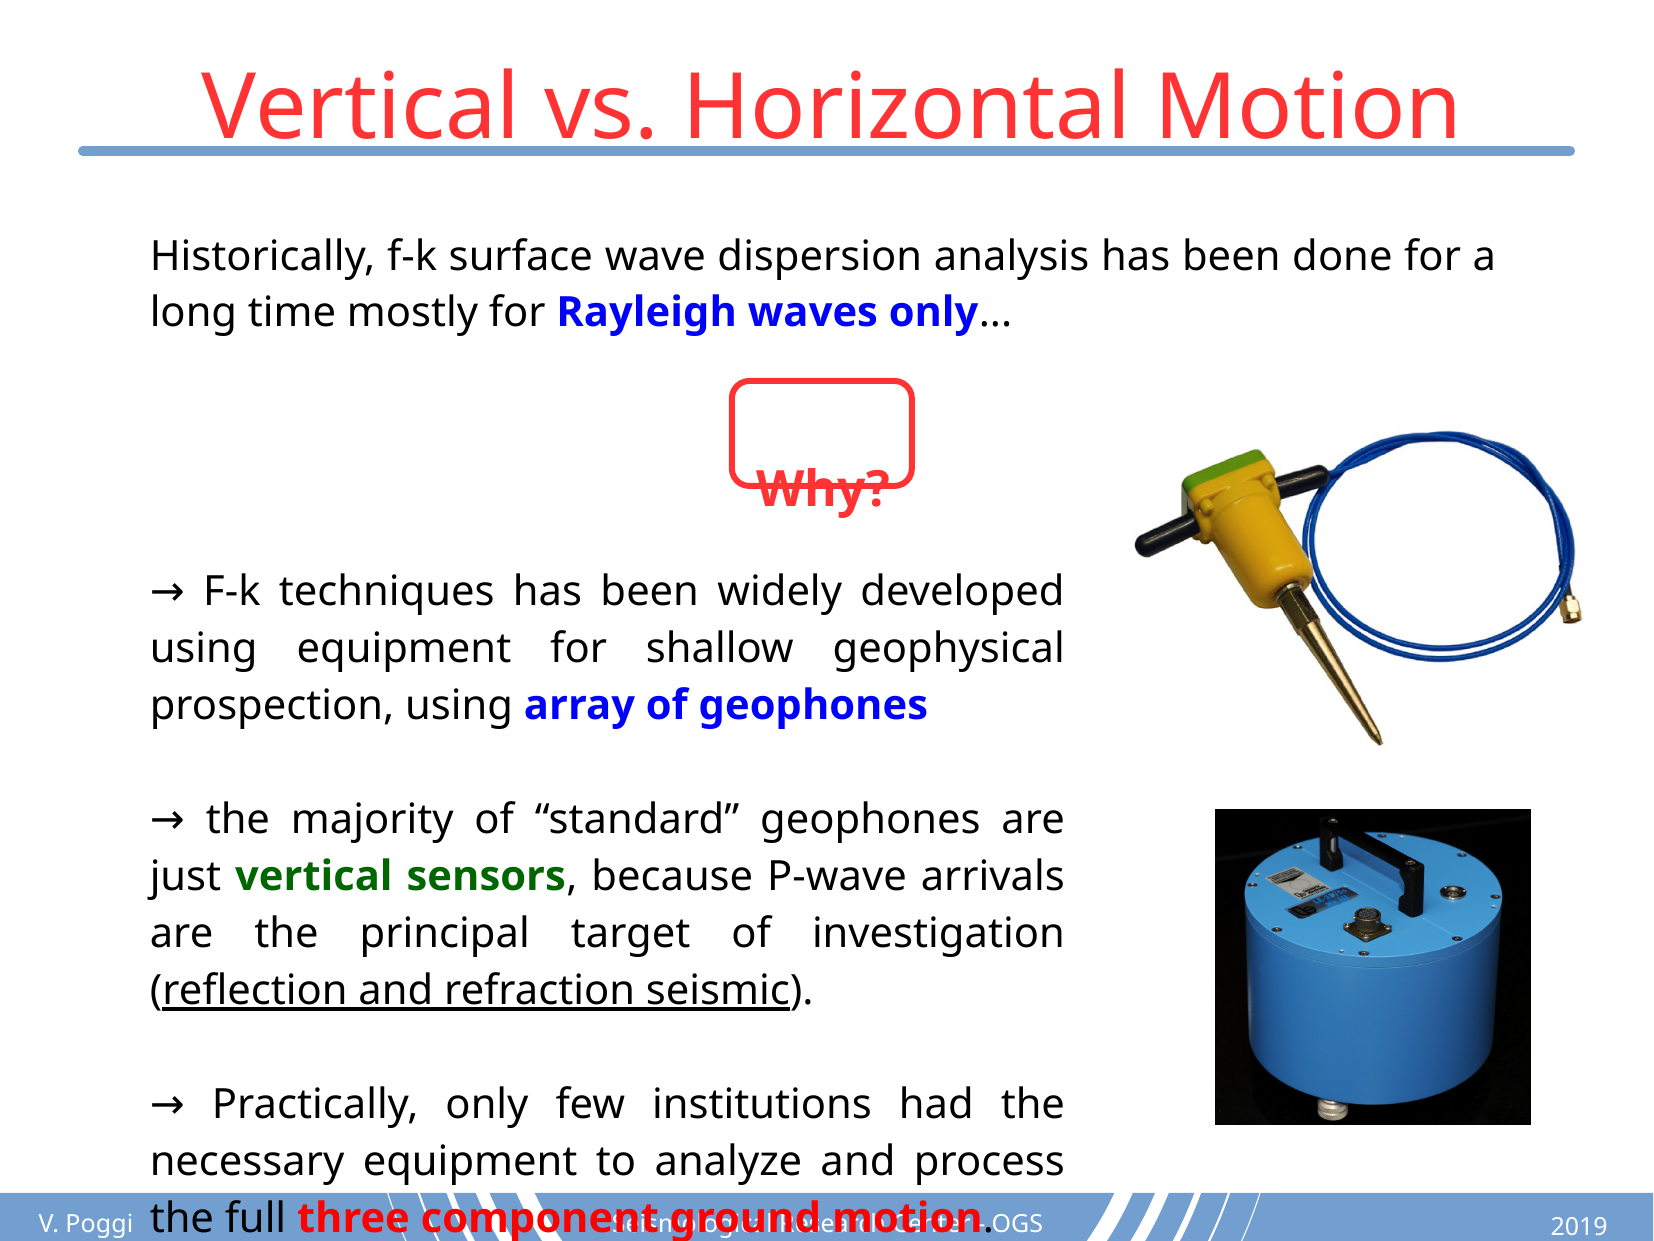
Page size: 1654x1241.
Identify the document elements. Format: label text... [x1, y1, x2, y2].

picture [1108, 328, 1621, 1126]
text_box Historically, f-k surface wave dispersion analysis has been done for a long time mostly for Rayleigh waves only... Why? [135, 217, 1512, 569]
text_box → F-k techniques has been widely developed using equipment for shallow geophysical prospection, using array of geophones → the majority of “standard” geophones are just vertical sensors, because P-wave arrivals are the principal target of investigation (reflection and refraction seismic). → Practically, only few institutions had the necessary equipment to analyze and process the full three component ground motion. [135, 553, 1081, 1127]
text_box Vertical vs. Horizontal Motion [90, 33, 1576, 155]
